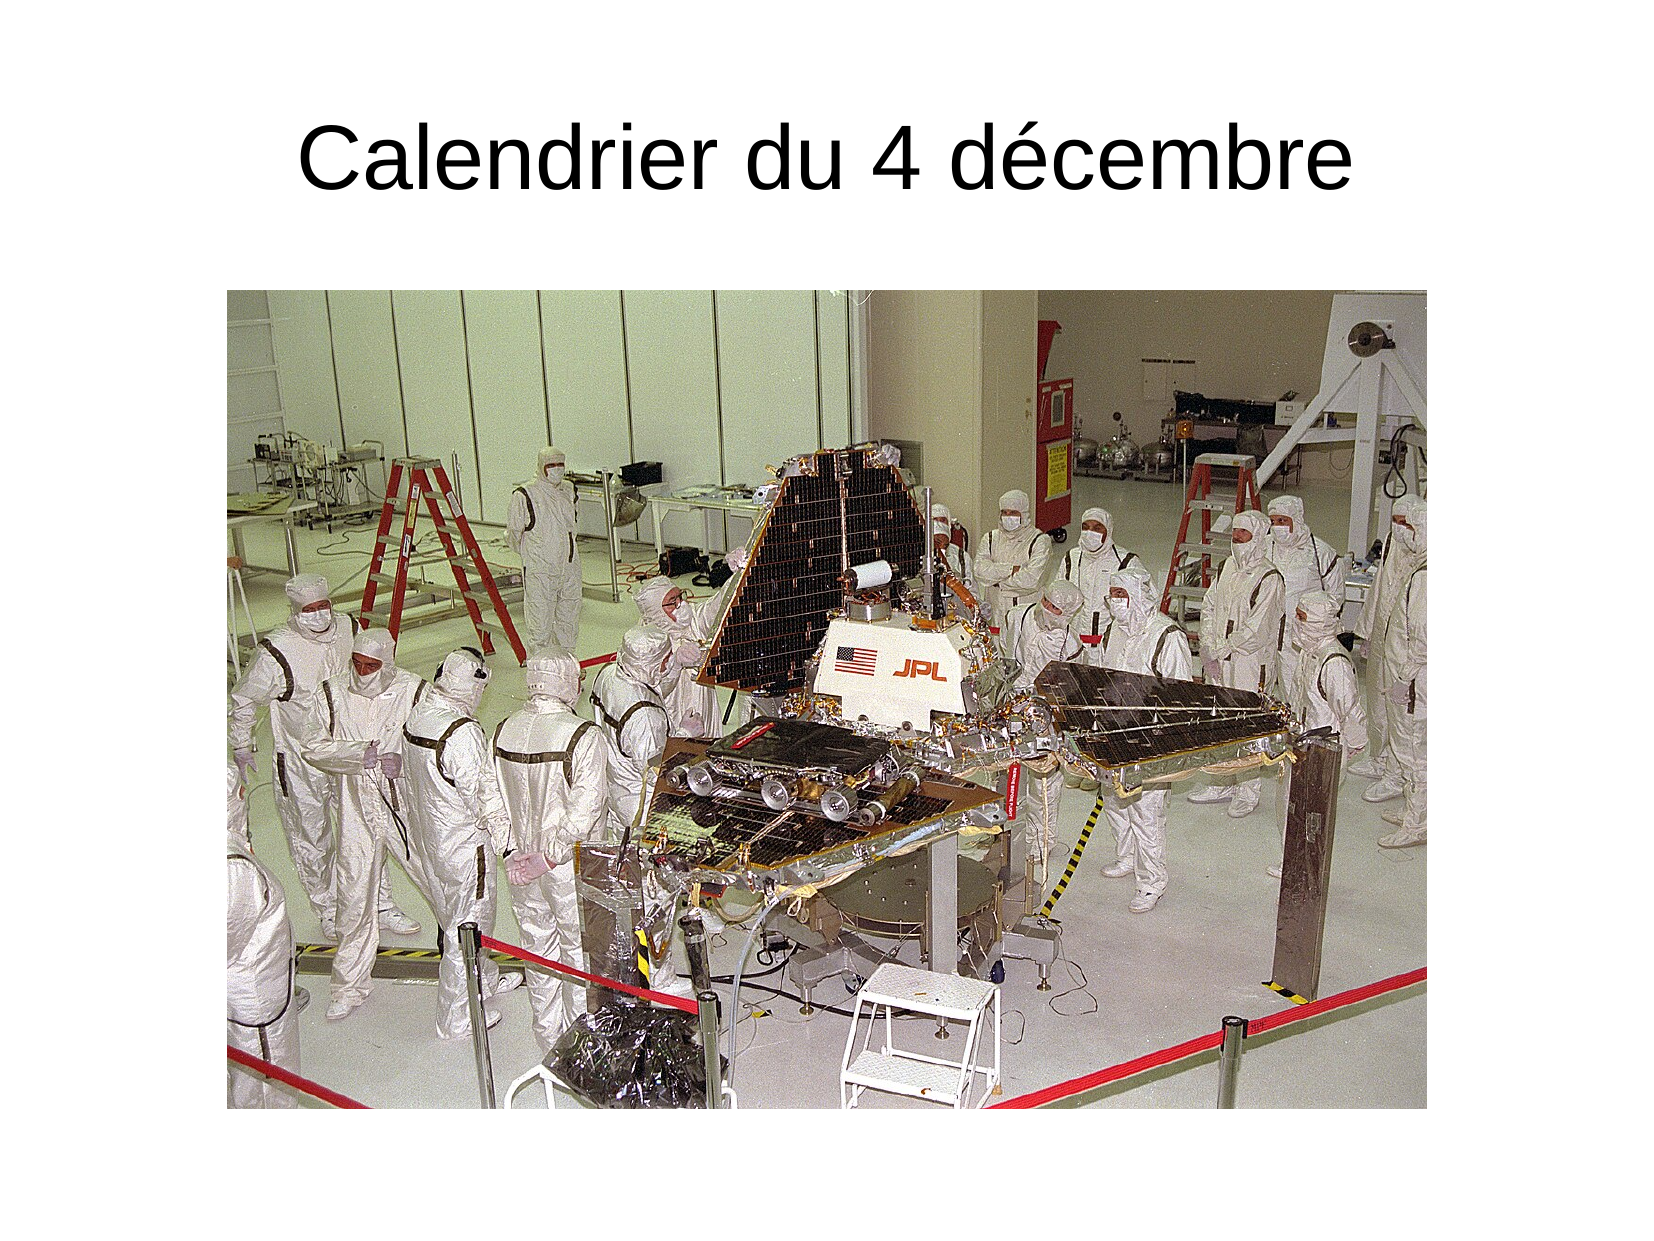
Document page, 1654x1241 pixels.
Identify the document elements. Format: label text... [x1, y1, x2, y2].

picture [227, 290, 1427, 1109]
title Calendrier du 4 décembre [82, 49, 1571, 257]
